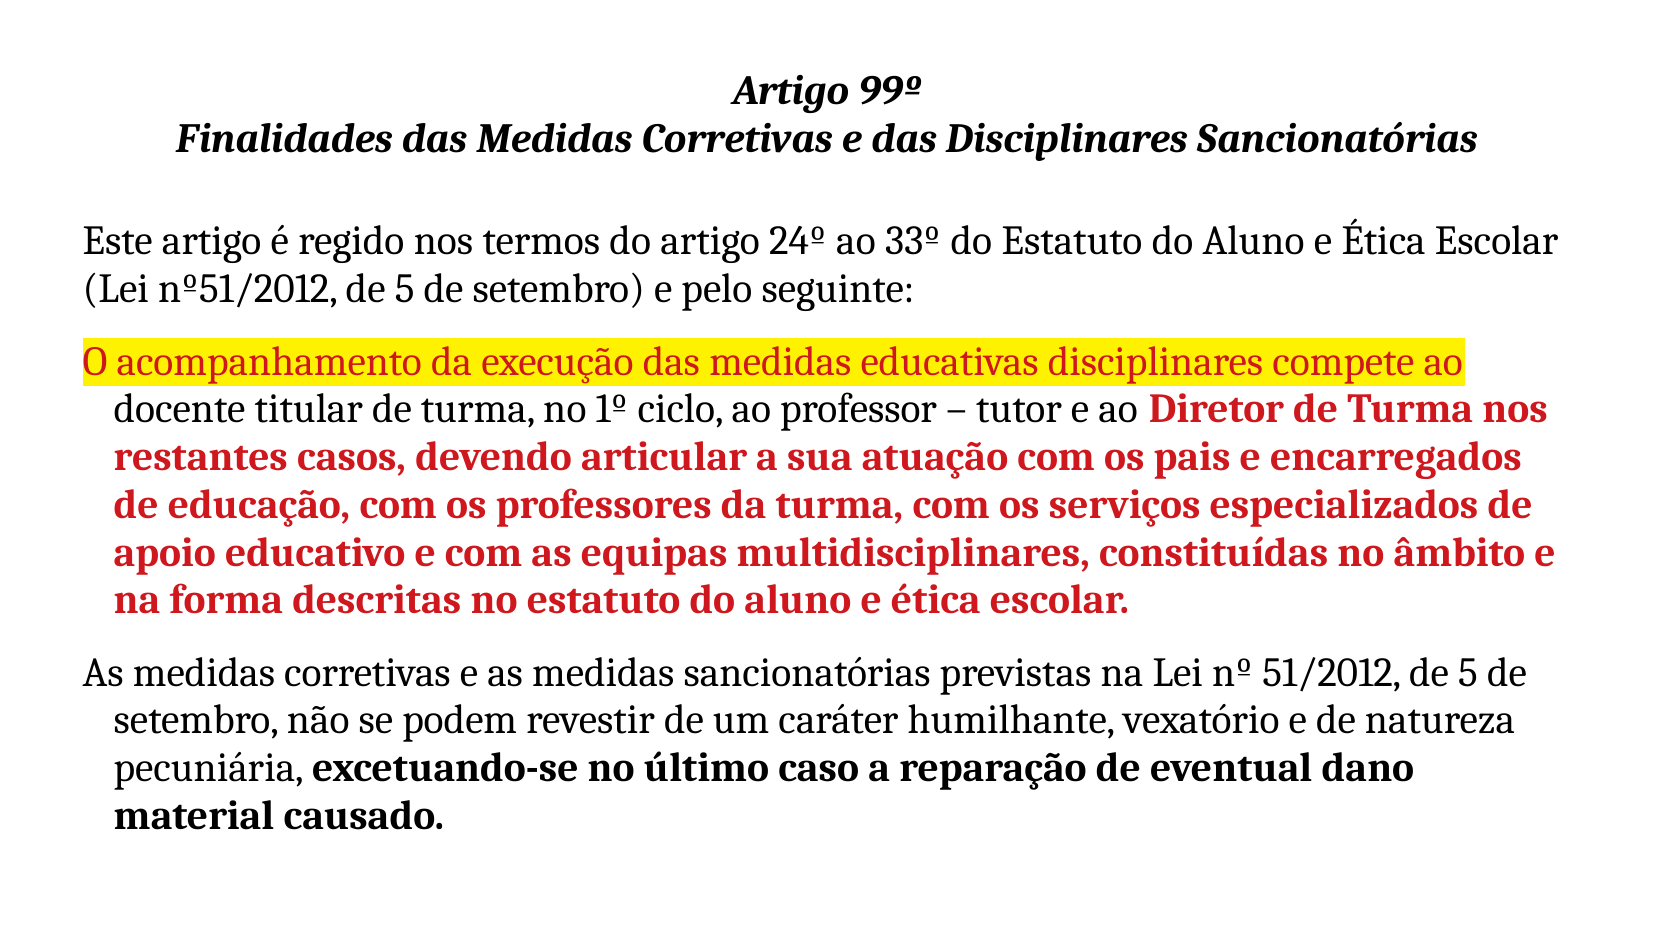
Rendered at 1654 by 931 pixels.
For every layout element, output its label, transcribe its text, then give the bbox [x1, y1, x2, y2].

title Artigo 99º Finalidades das Medidas Corretivas e das Disciplinares Sancionatórias [82, 37, 1571, 193]
list Este artigo é regido nos termos do artigo 24º ao 33º do Estatuto do Aluno e Ética Escolar (Lei nº51/2012, de 5 de setembro) e pelo seguinte: O acompanhamento da execução das medidas educativas disciplinares compete ao docente titular de turma, no 1º ciclo, ao professor – tutor e ao Diretor de Turma nos restantes casos, devendo articular a sua atuação com os pais e encarregados de educação, com os professores da turma, com os serviços especializados de apoio educativo e com as equipas multidisciplinares, constituídas no âmbito e na forma descritas no estatuto do aluno e ética escolar. As medidas corretivas e as medidas sancionatórias previstas na Lei nº 51/2012, de 5 de setembro, não se podem revestir de um caráter humilhante, vexatório e de natureza pecuniária, excetuando-se no último caso a reparação de eventual dano material causado. [82, 217, 1571, 851]
